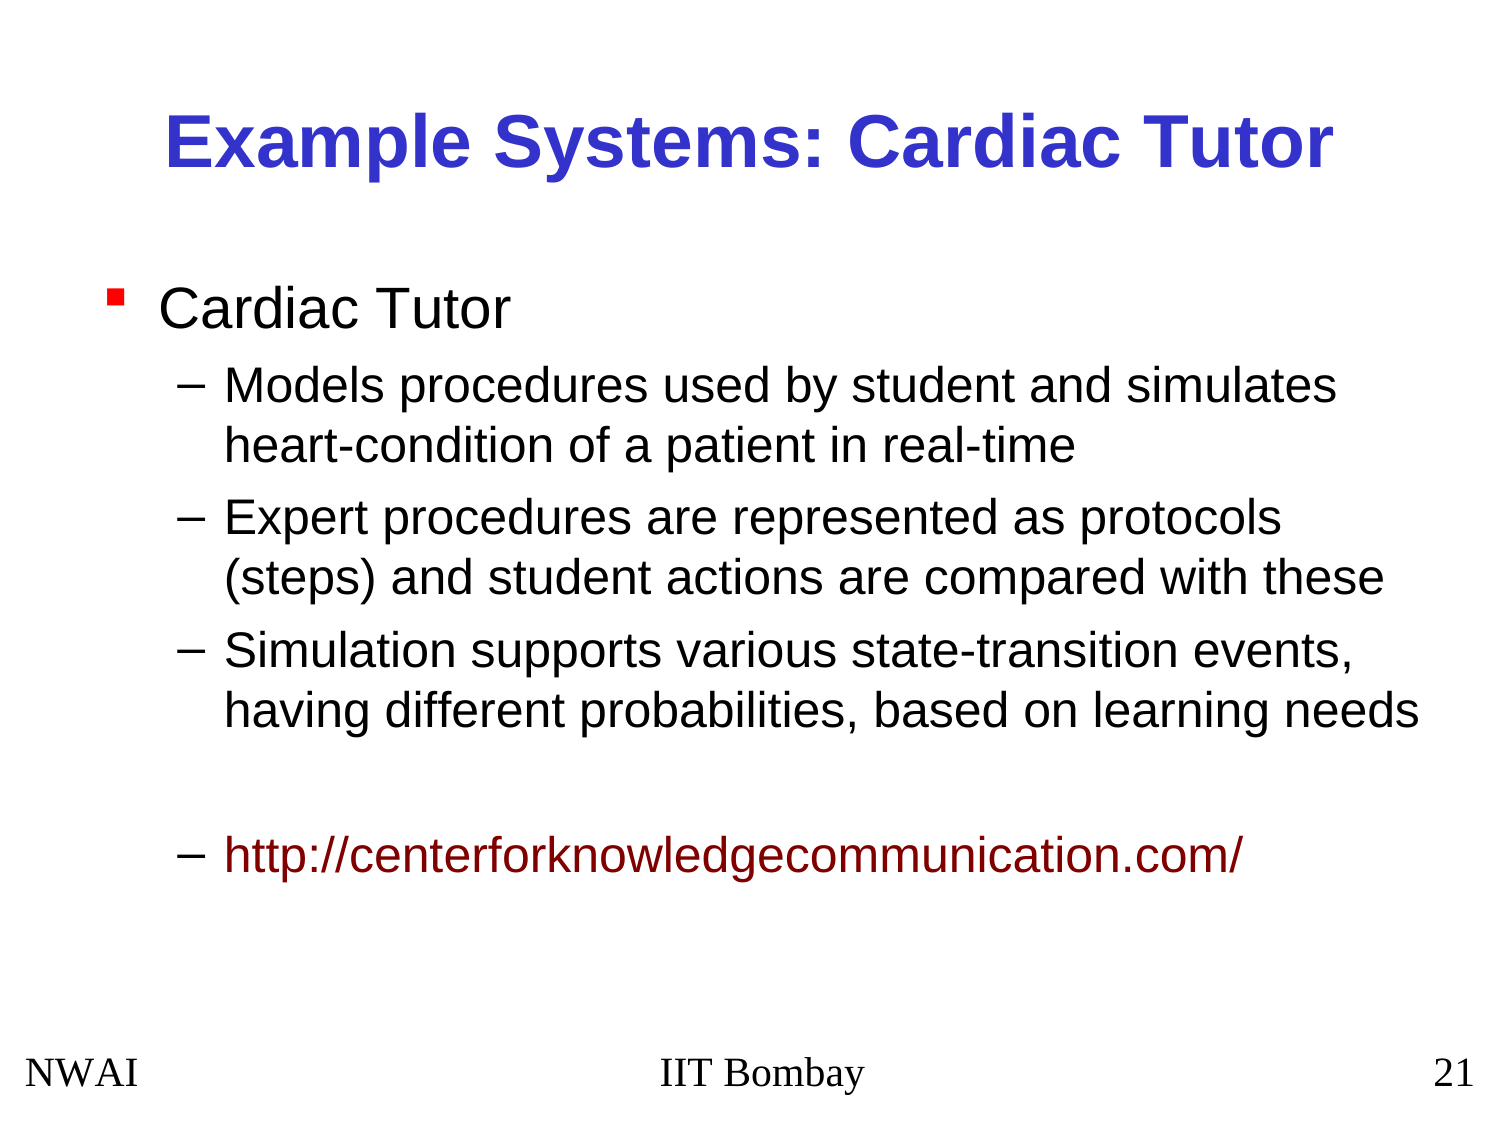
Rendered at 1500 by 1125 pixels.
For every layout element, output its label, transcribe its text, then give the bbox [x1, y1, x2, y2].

list Cardiac Tutor Models procedures used by student and simulates heart-condition of a patient in real-time Expert procedures are represented as protocols (steps) and student actions are compared with these Simulation supports various state-transition events, having different probabilities, based on learning needs http://centerforknowledgecommunication.com/ [87, 262, 1463, 1005]
title Example Systems: Cardiac Tutor [37, 62, 1463, 213]
